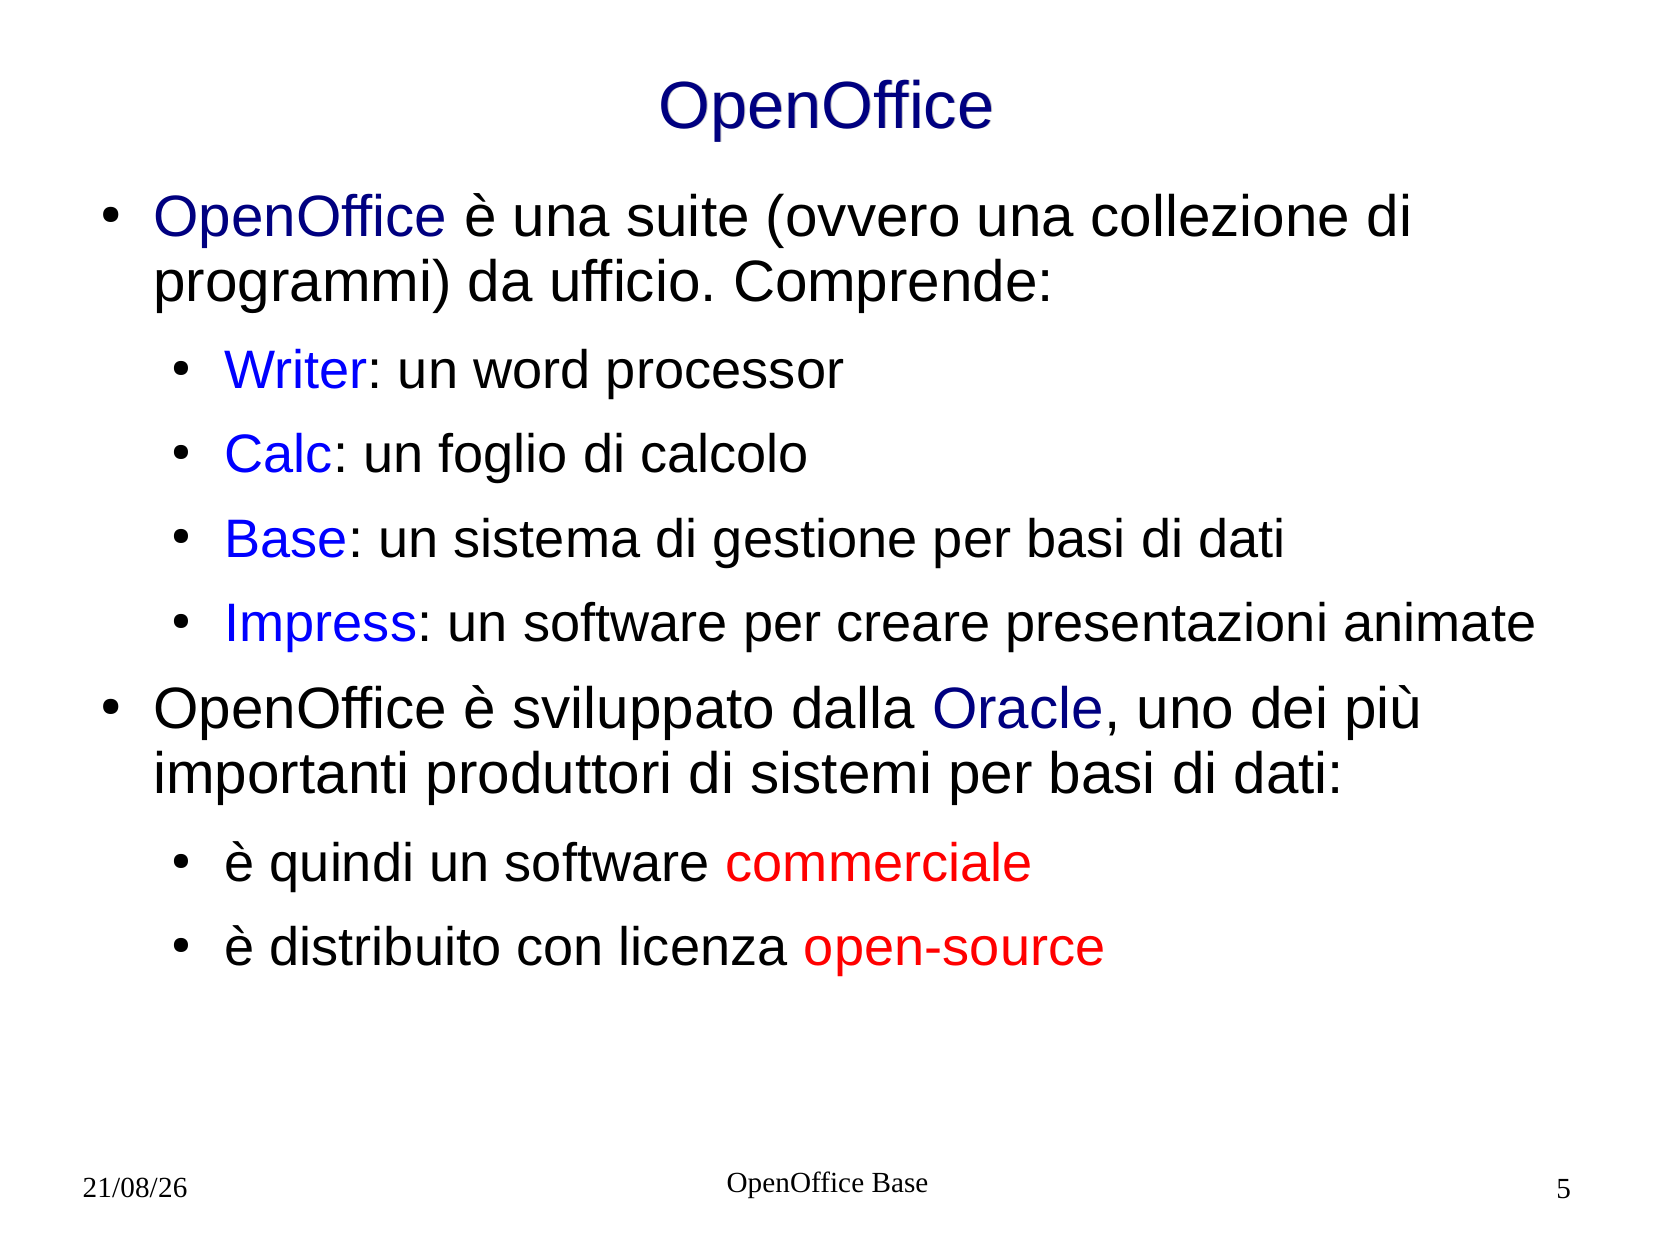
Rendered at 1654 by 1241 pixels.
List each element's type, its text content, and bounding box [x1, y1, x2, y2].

list OpenOffice è una suite (ovvero una collezione di programmi) da ufficio. Comprende: Writer: un word processor Calc: un foglio di calcolo Base: un sistema di gestione per basi di dati Impress: un software per creare presentazioni animate OpenOffice è sviluppato dalla Oracle, uno dei più importanti produttori di sistemi per basi di dati: è quindi un software commerciale è distribuito con licenza open-source [82, 183, 1571, 1153]
title OpenOffice [82, 49, 1571, 161]
